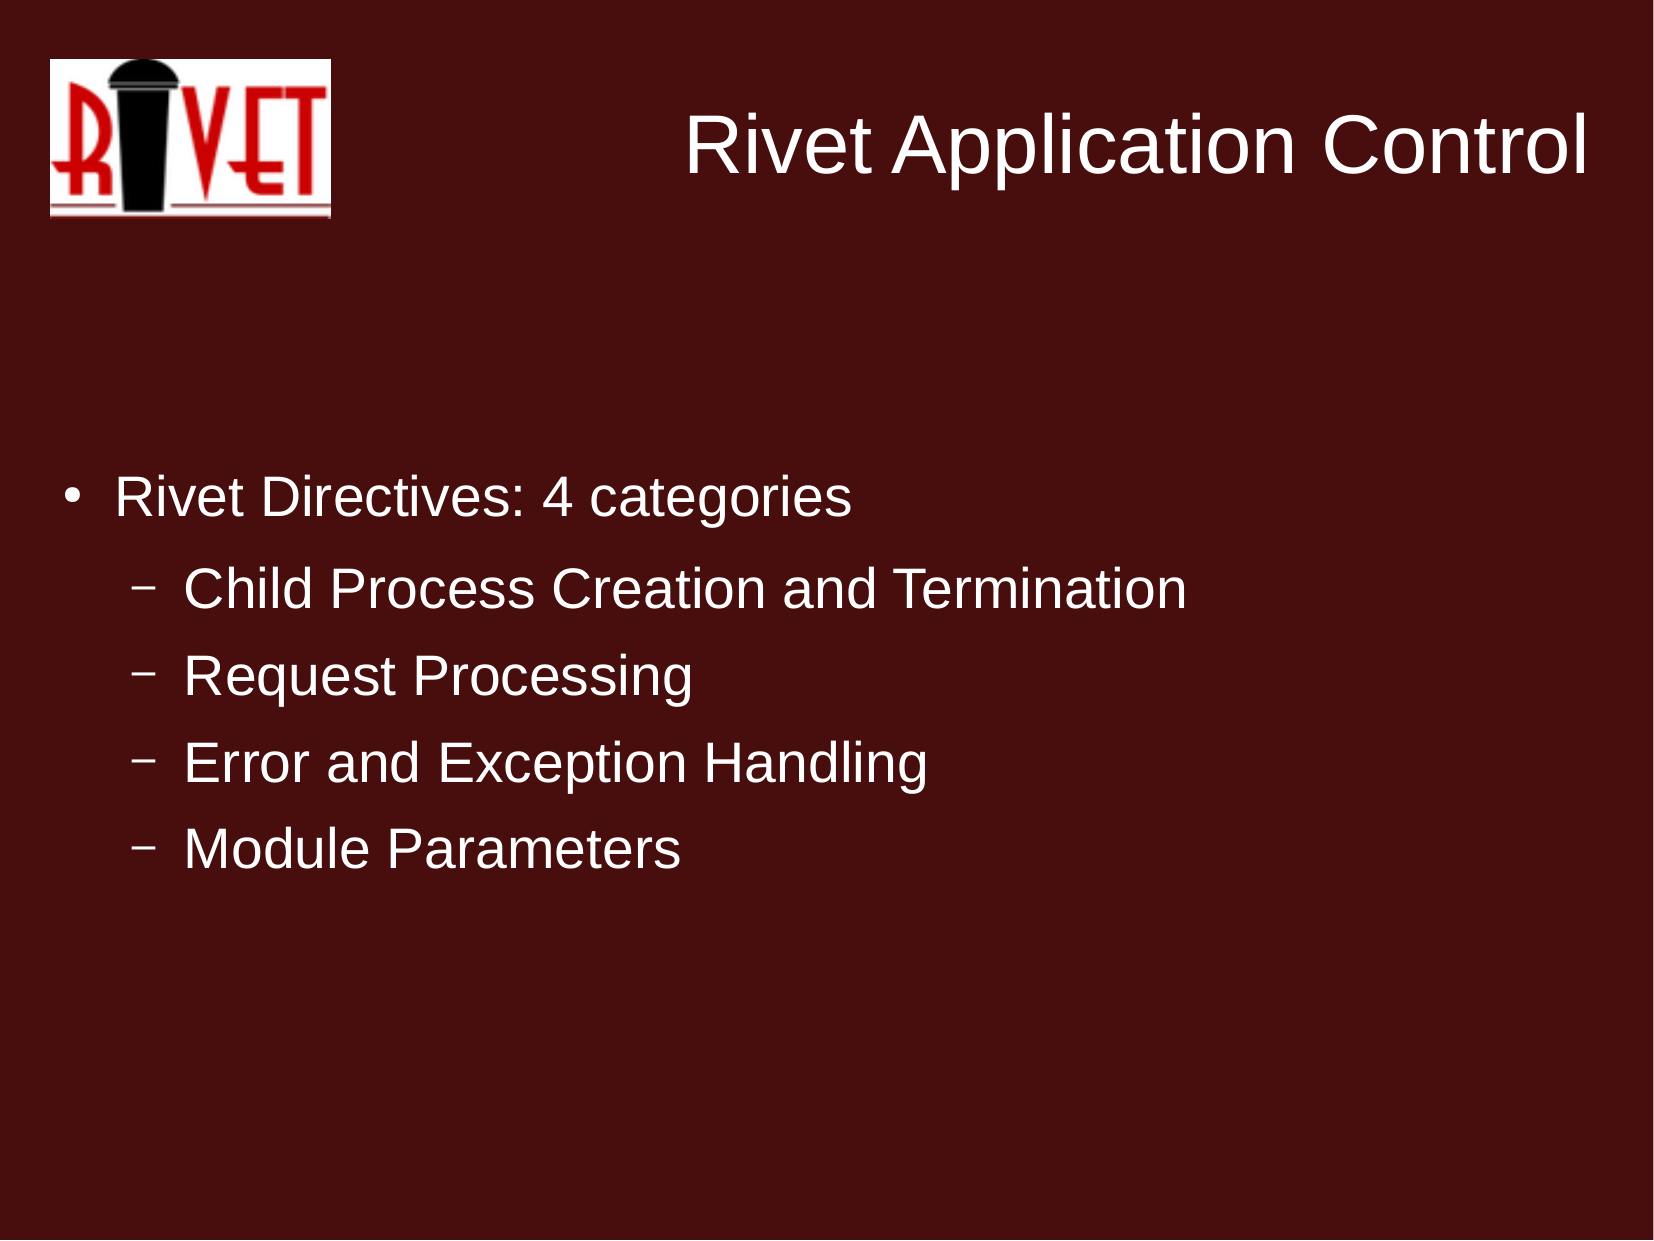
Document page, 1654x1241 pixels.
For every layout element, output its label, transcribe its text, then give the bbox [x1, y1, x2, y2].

picture [50, 59, 331, 219]
list Rivet Directives: 4 categories Child Process Creation and Termination Request Processing Error and Exception Handling Module Parameters [45, 465, 1591, 886]
title Rivet Application Control [360, 49, 1591, 241]
